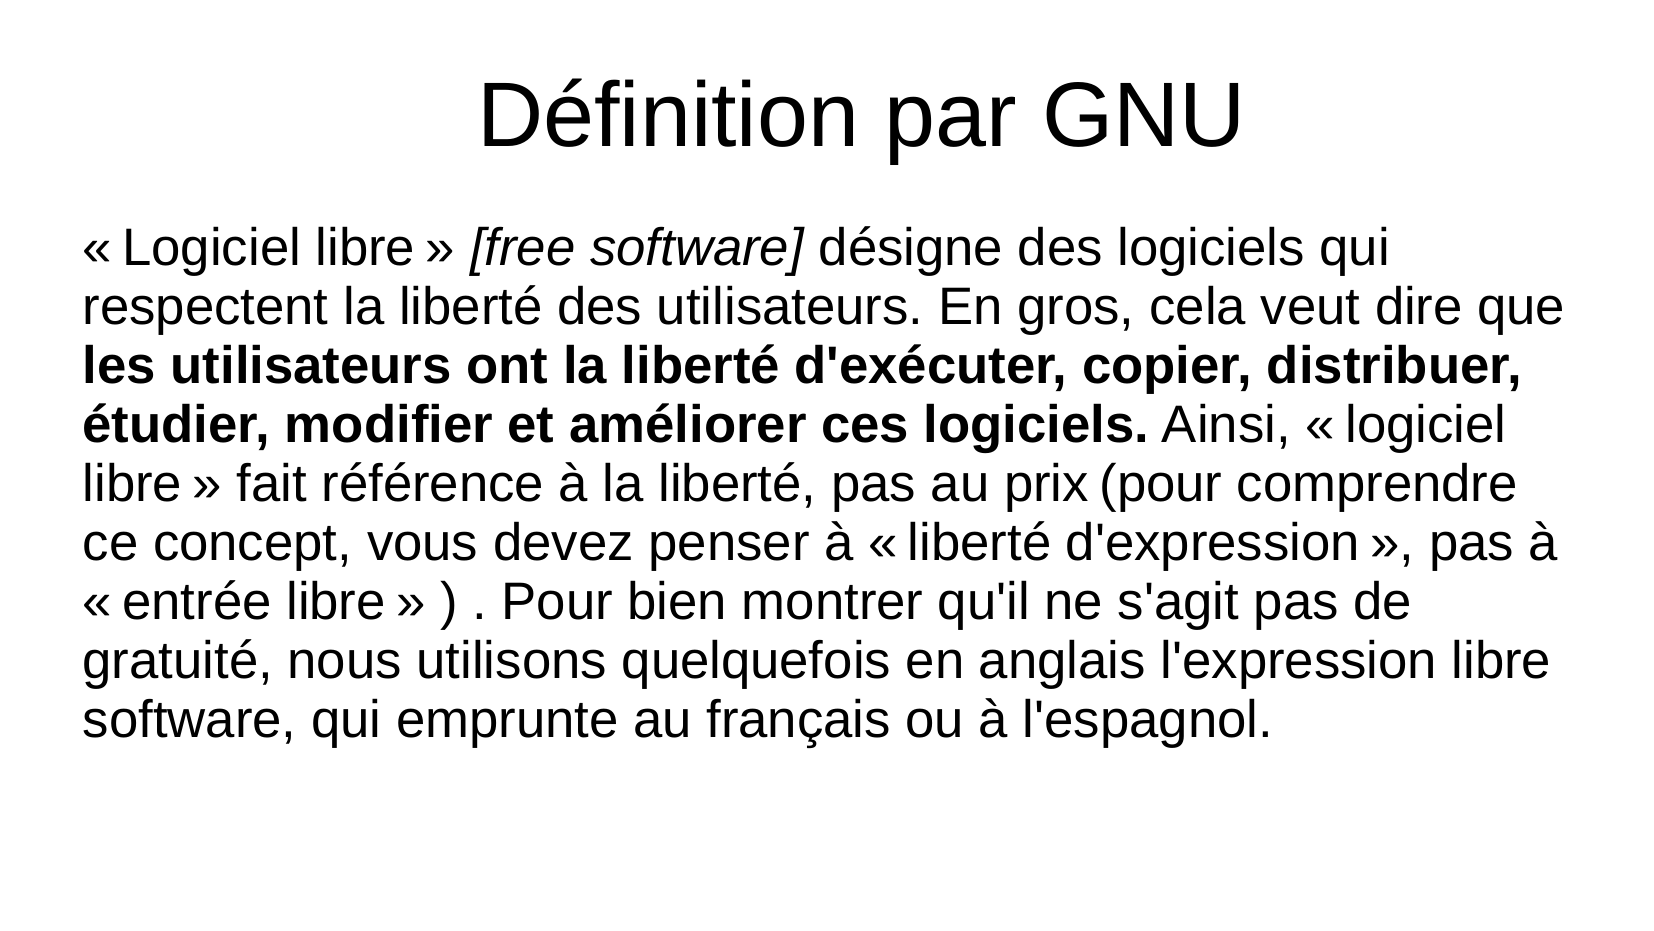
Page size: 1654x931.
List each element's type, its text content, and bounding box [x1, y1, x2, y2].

title Définition par GNU [82, 63, 1571, 167]
list « Logiciel libre » [free software] désigne des logiciels qui respectent la liberté des utilisateurs. En gros, cela veut dire que les utilisateurs ont la liberté d'exécuter, copier, distribuer, étudier, modifier et améliorer ces logiciels. Ainsi, « logiciel libre » fait référence à la liberté, pas au prix (pour comprendre ce concept, vous devez penser à « liberté d'expression », pas à « entrée libre » ) . Pour bien montrer qu'il ne s'agit pas de gratuité, nous utilisons quelquefois en anglais l'expression libre software, qui emprunte au français ou à l'espagnol. [82, 217, 1571, 758]
